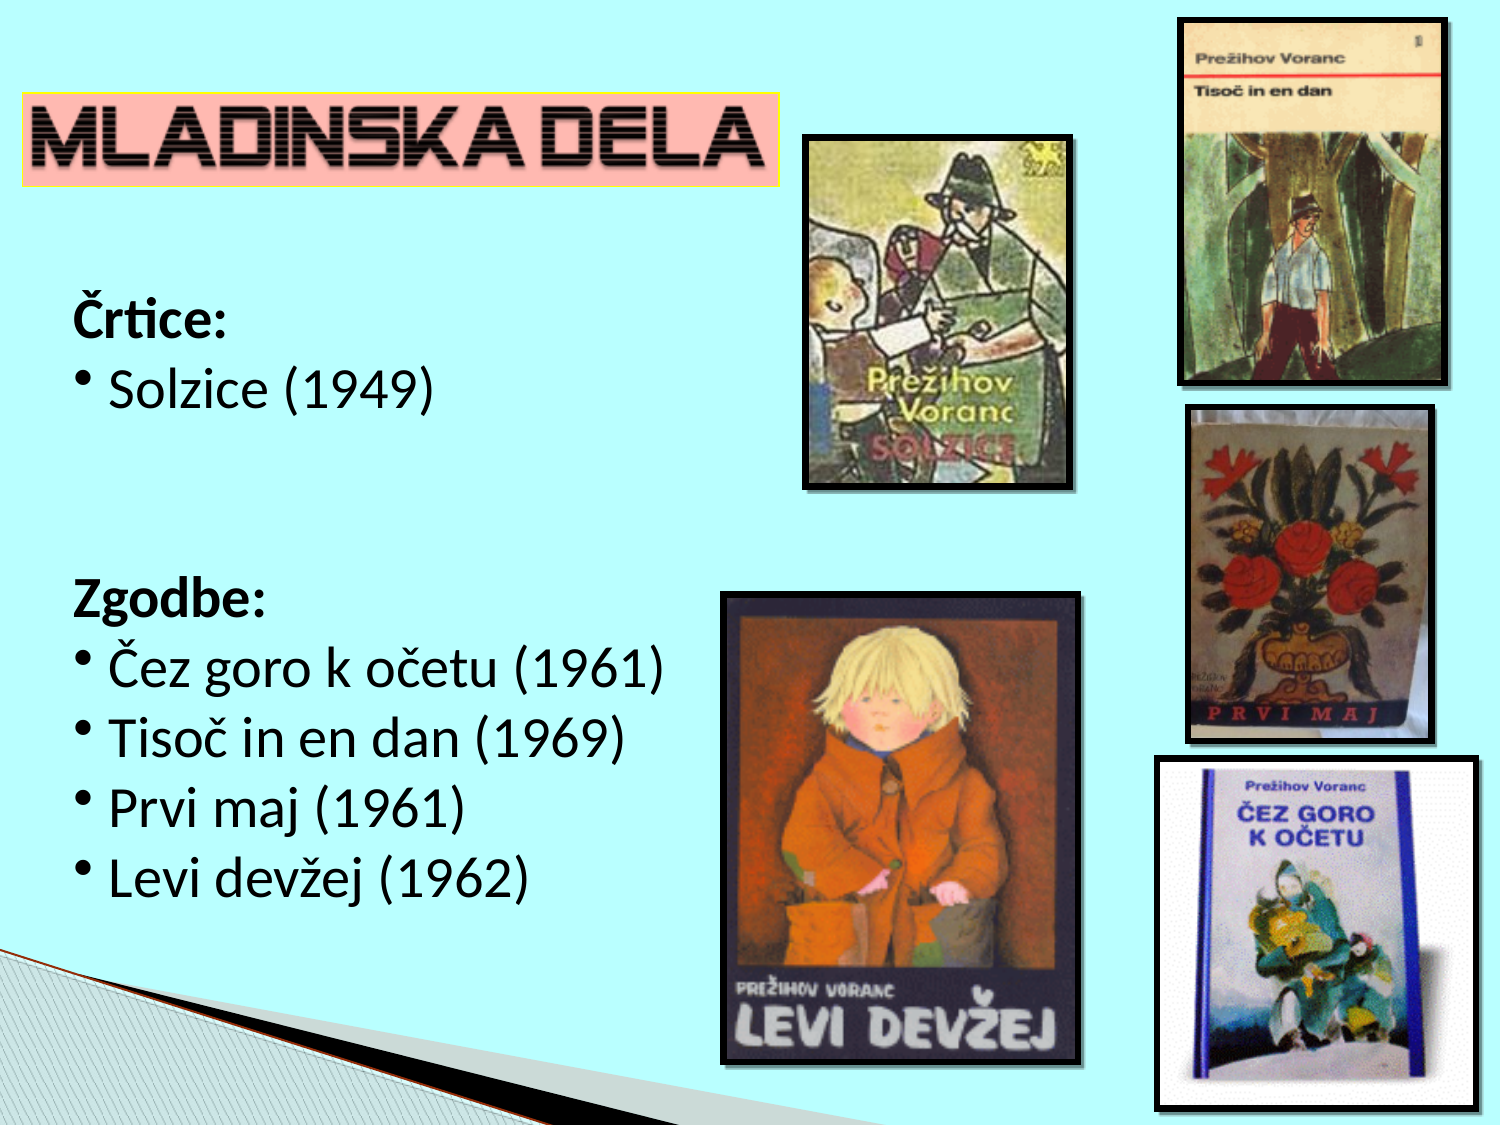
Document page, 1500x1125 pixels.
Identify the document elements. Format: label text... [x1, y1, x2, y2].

picture [1183, 23, 1442, 381]
picture [808, 140, 1067, 484]
text_box Črtice: Solzice (1949) Zgodbe: Čez goro k očetu (1961) Tisoč in en dan (1969) Prvi maj (1961) Levi devžej (1962) [58, 272, 1418, 987]
picture [1191, 410, 1429, 739]
picture [726, 597, 1075, 1059]
picture [23, 93, 779, 186]
picture [1160, 761, 1473, 1106]
